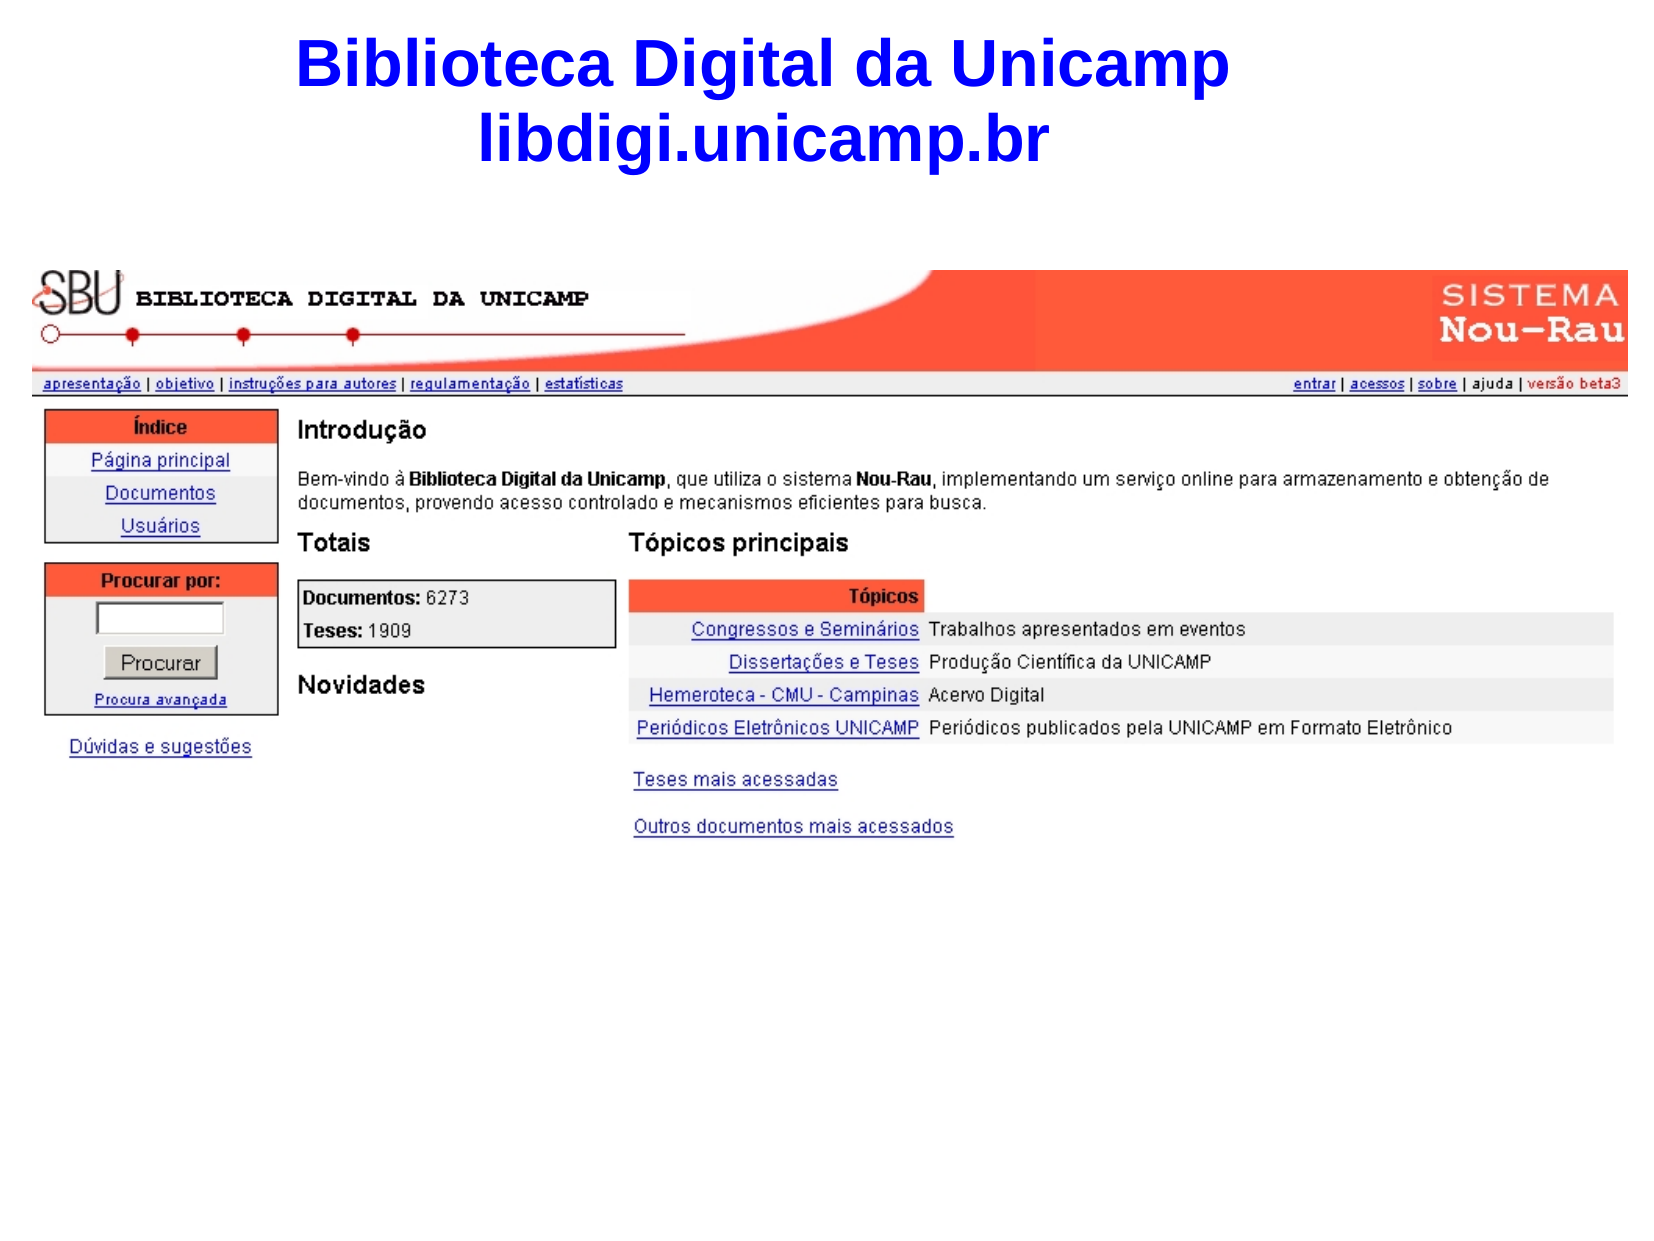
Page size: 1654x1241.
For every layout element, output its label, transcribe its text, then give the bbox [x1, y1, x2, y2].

text_box Biblioteca Digital da Unicamp libdigi.unicamp.br [295, 26, 1235, 177]
picture [32, 270, 1628, 1179]
